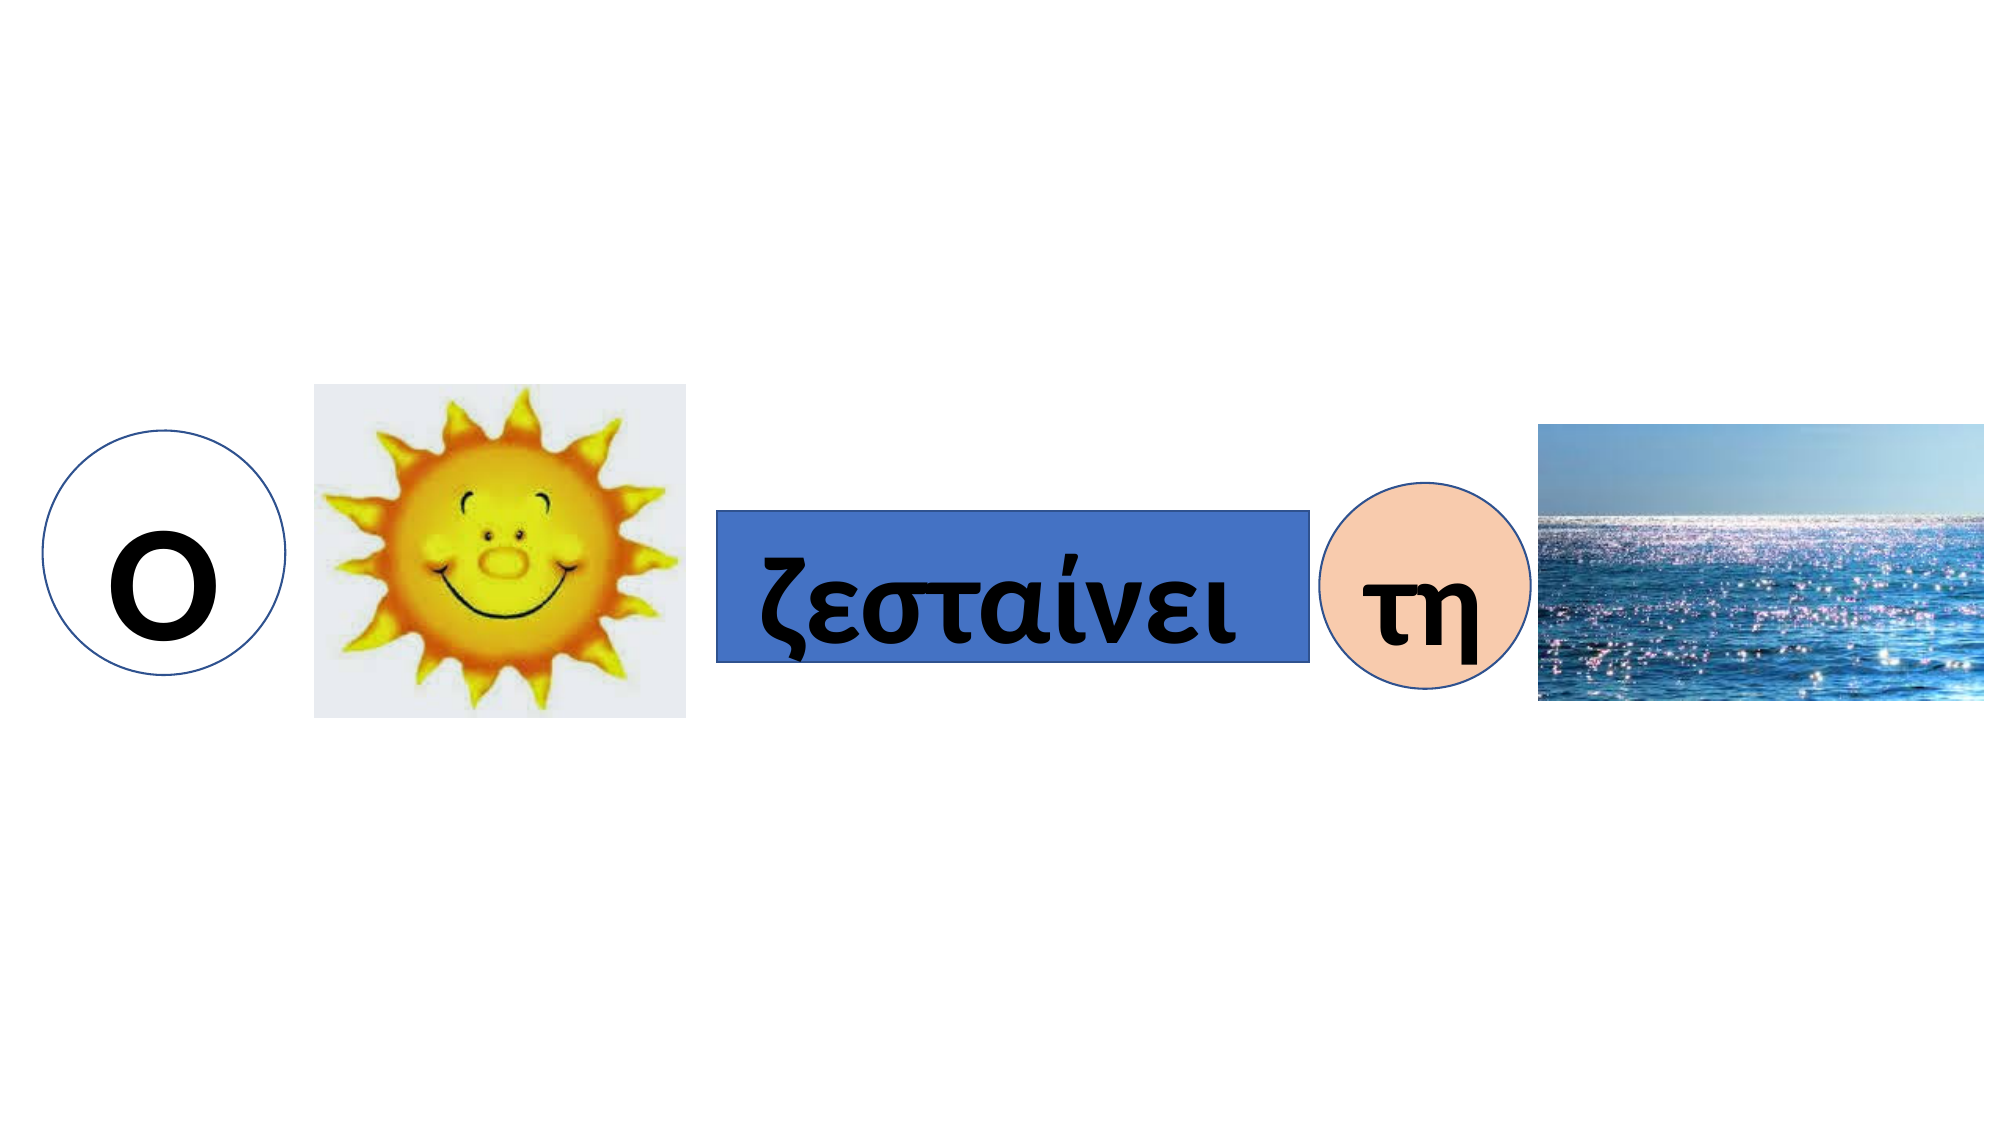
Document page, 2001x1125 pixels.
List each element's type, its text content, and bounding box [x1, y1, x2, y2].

picture [1538, 424, 1984, 701]
text_box ζεσταίνει [717, 511, 1309, 662]
picture [314, 385, 686, 718]
text_box Ο [42, 430, 286, 676]
text_box τη [1319, 482, 1531, 689]
